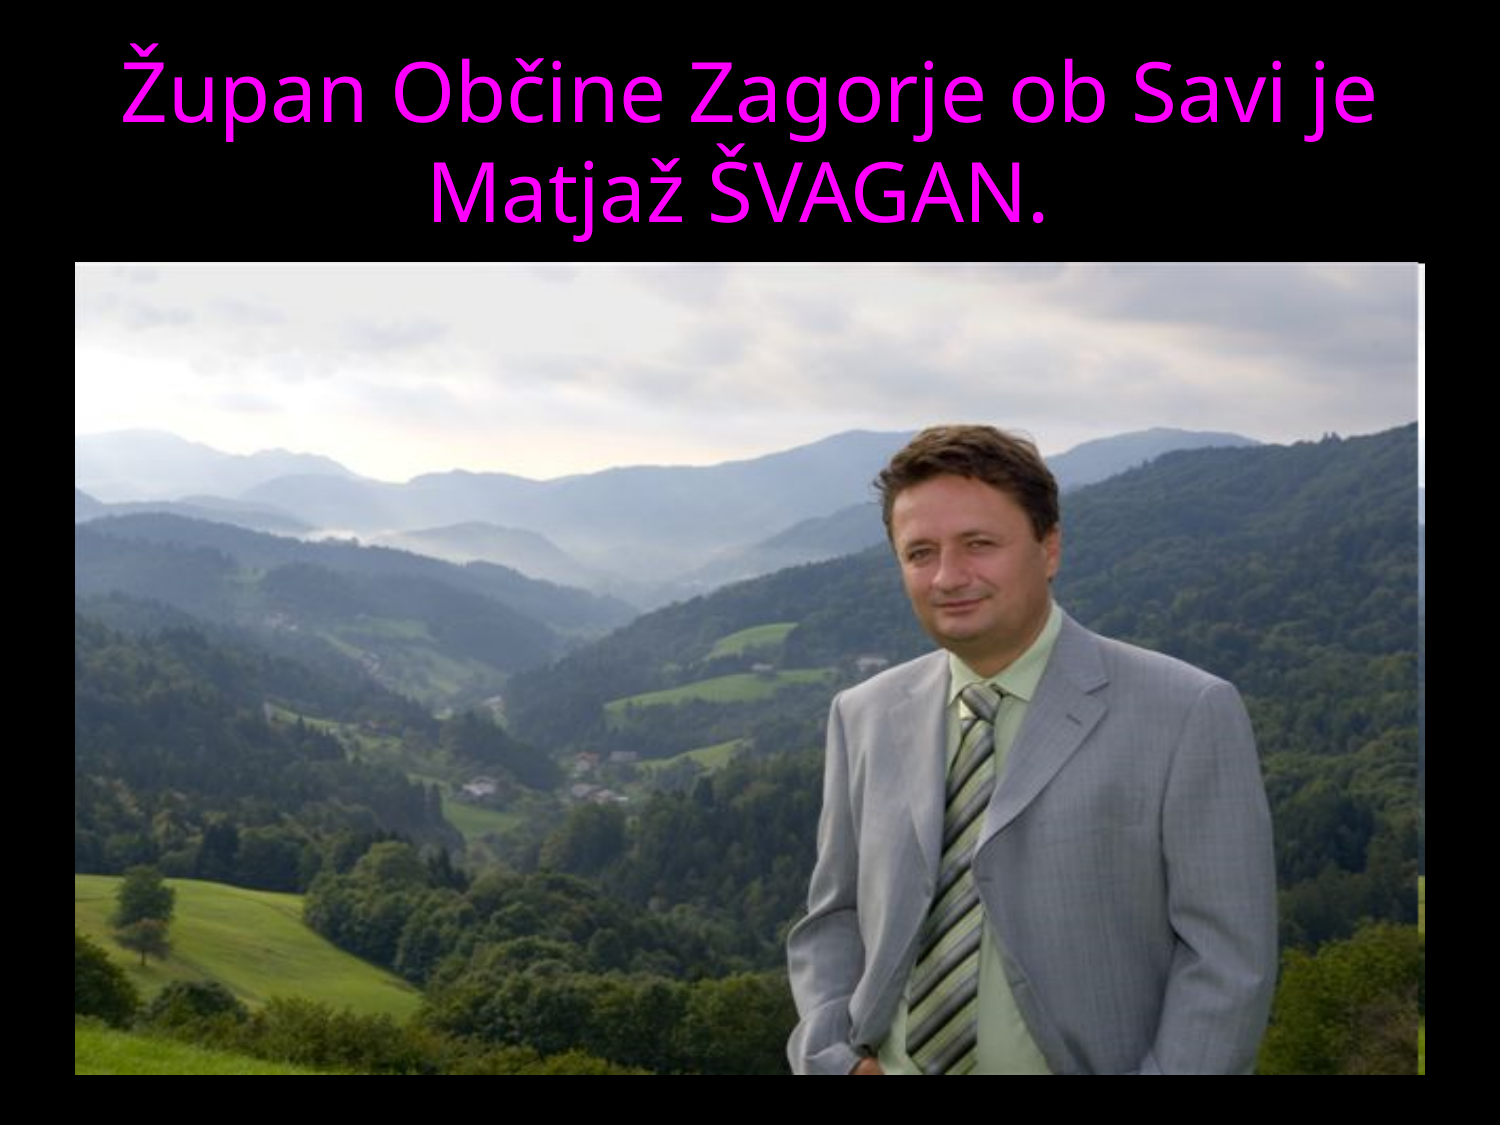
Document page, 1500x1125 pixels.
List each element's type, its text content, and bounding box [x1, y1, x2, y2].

title Župan Občine Zagorje ob Savi je Matjaž ŠVAGAN. [75, 45, 1425, 233]
picture [75, 262, 1425, 1075]
